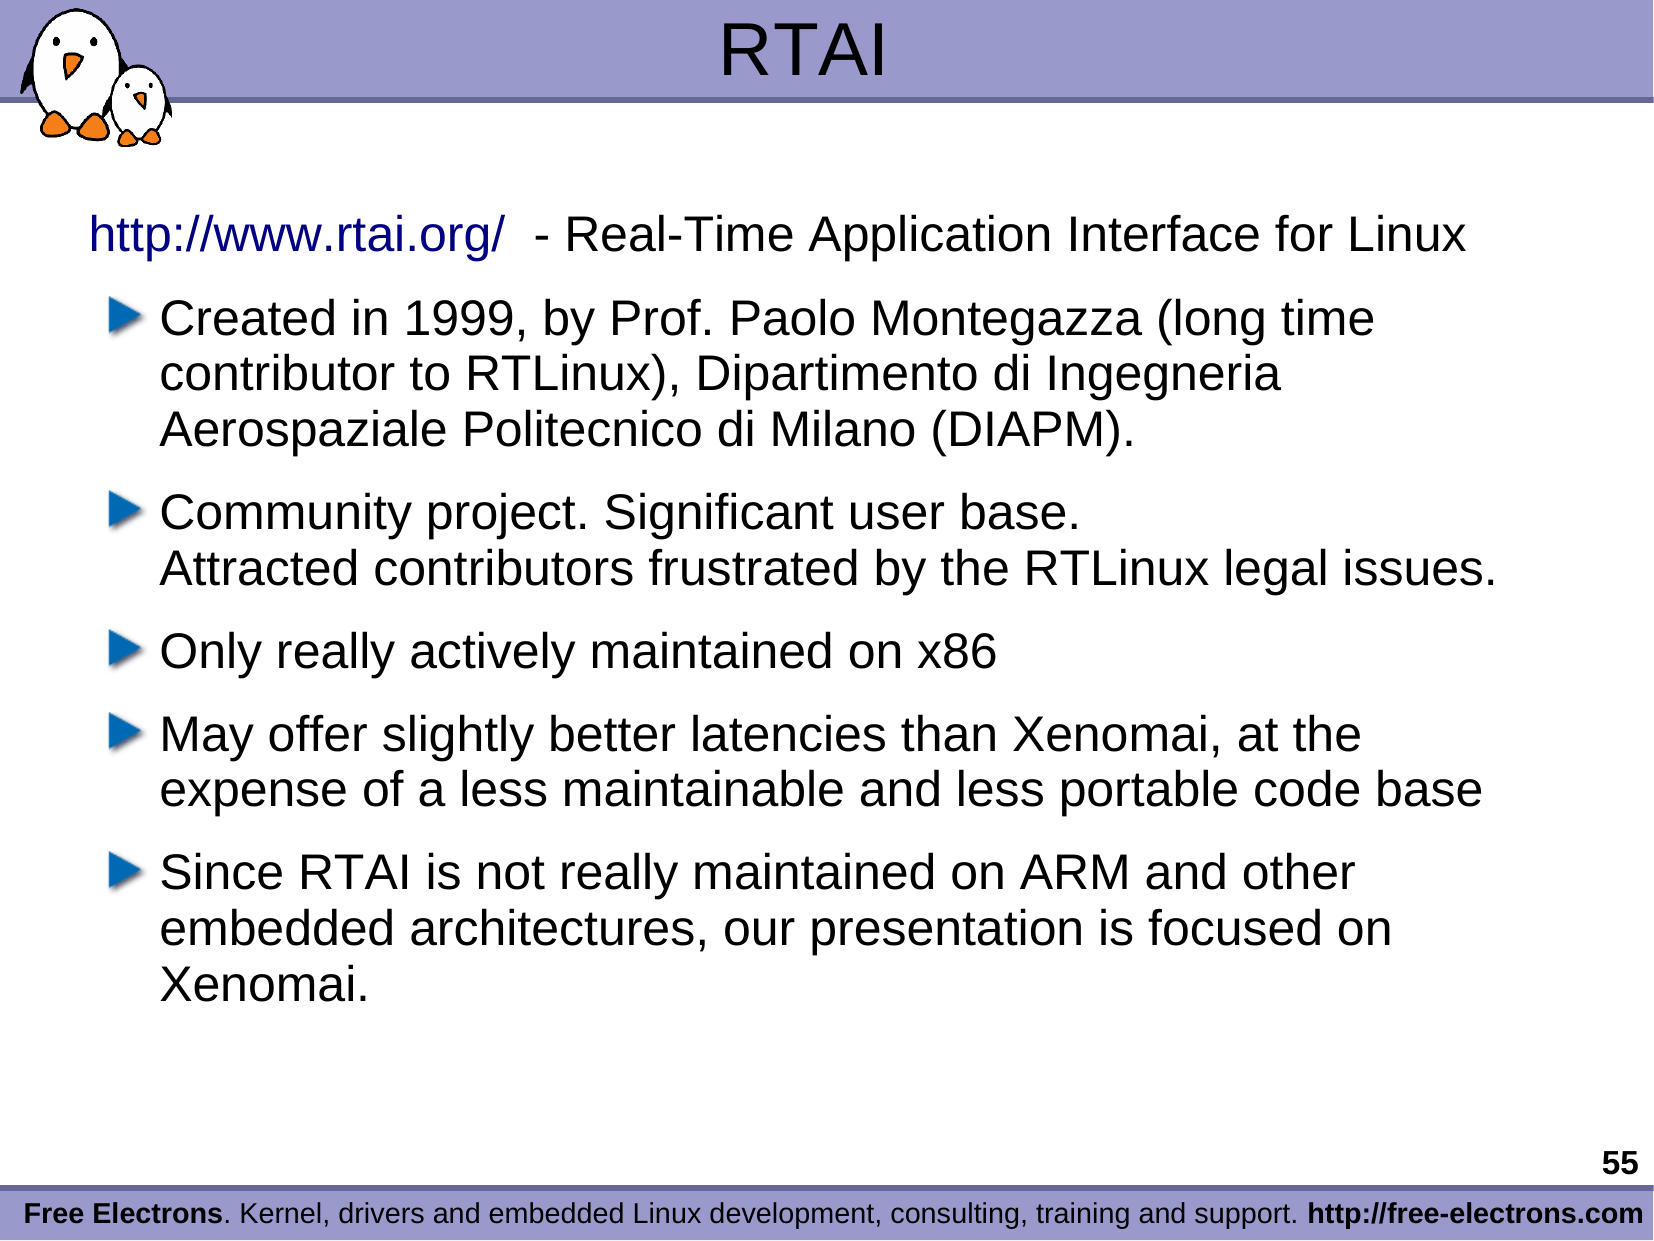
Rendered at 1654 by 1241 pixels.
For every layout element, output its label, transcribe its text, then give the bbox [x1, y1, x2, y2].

title RTAI [59, 0, 1550, 98]
list http://www.rtai.org/ - Real-Time Application Interface for Linux Created in 1999, by Prof. Paolo Montegazza (long time contributor to RTLinux), Dipartimento di Ingegneria Aerospaziale Politecnico di Milano (DIAPM). Community project. Significant user base. Attracted contributors frustrated by the RTLinux legal issues. Only really actively maintained on x86 May offer slightly better latencies than Xenomai, at the expense of a less maintainable and less portable code base Since RTAI is not really maintained on ARM and other embedded architectures, our presentation is focused on Xenomai. [88, 206, 1501, 1087]
picture [20, 8, 172, 147]
